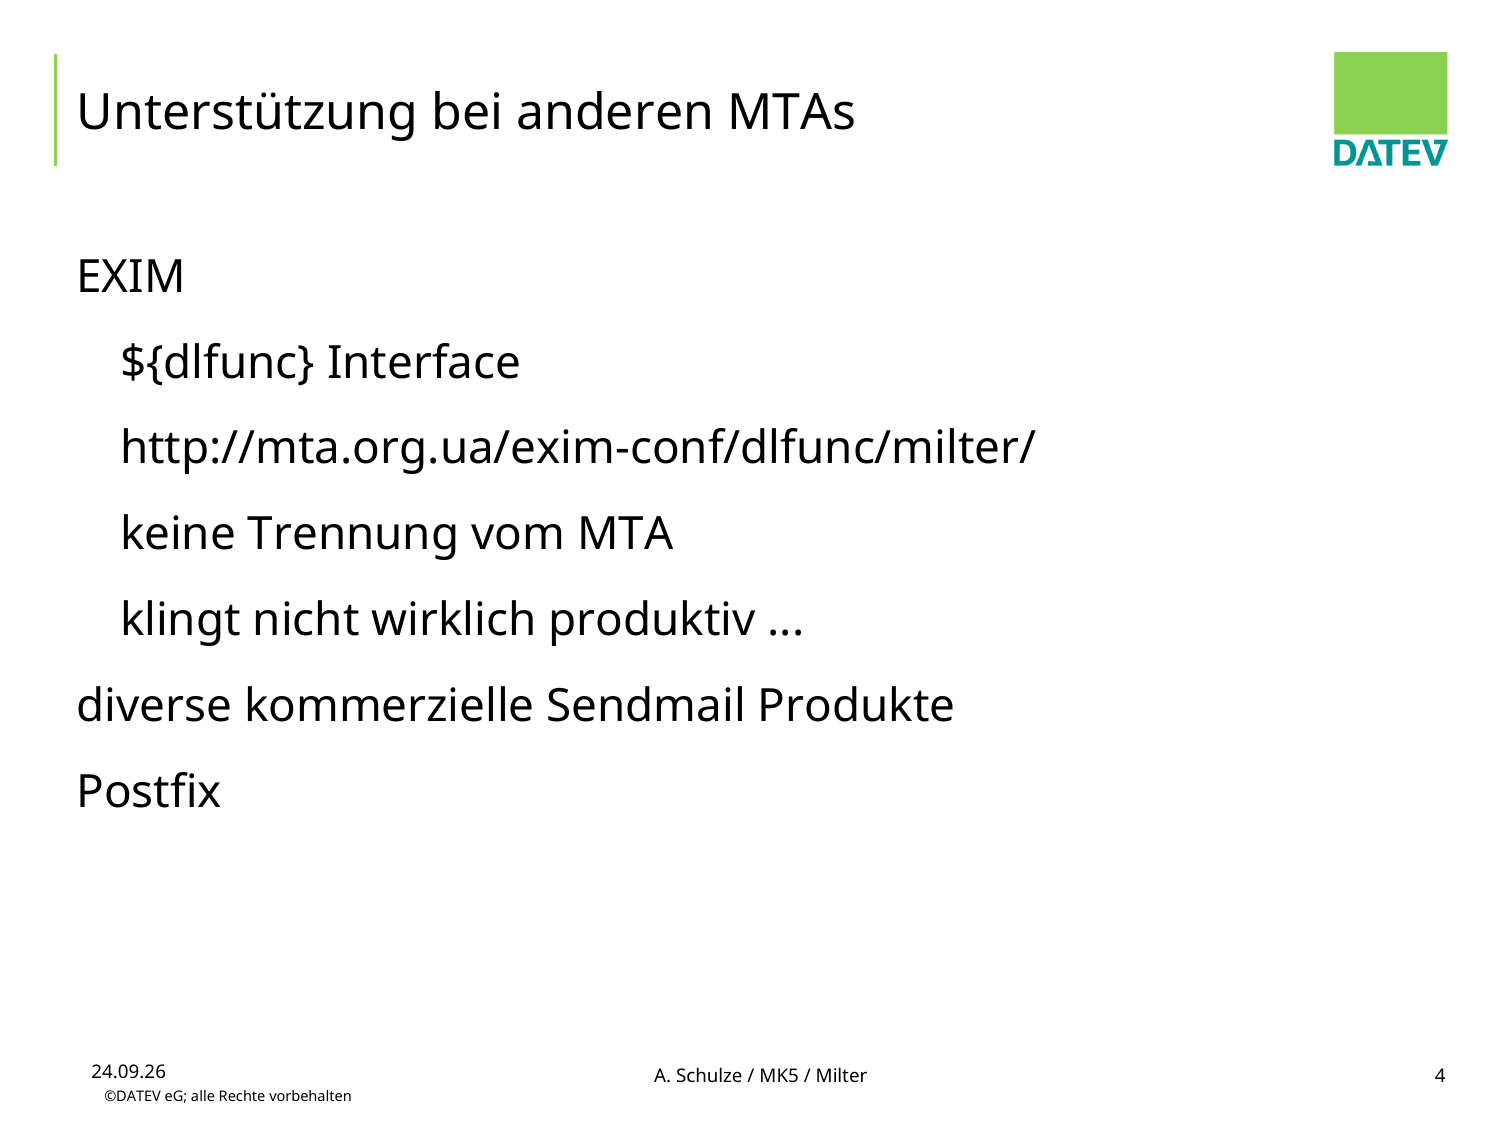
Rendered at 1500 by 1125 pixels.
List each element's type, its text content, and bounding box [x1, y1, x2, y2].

picture [1333, 52, 1478, 173]
title Unterstützung bei anderen MTAs [76, 46, 1235, 174]
list EXIM ${dlfunc} Interface http://mta.org.ua/exim-conf/dlfunc/milter/ keine Trennung vom MTA klingt nicht wirklich produktiv ... diverse kommerzielle Sendmail Produkte Postfix [76, 243, 1447, 1026]
